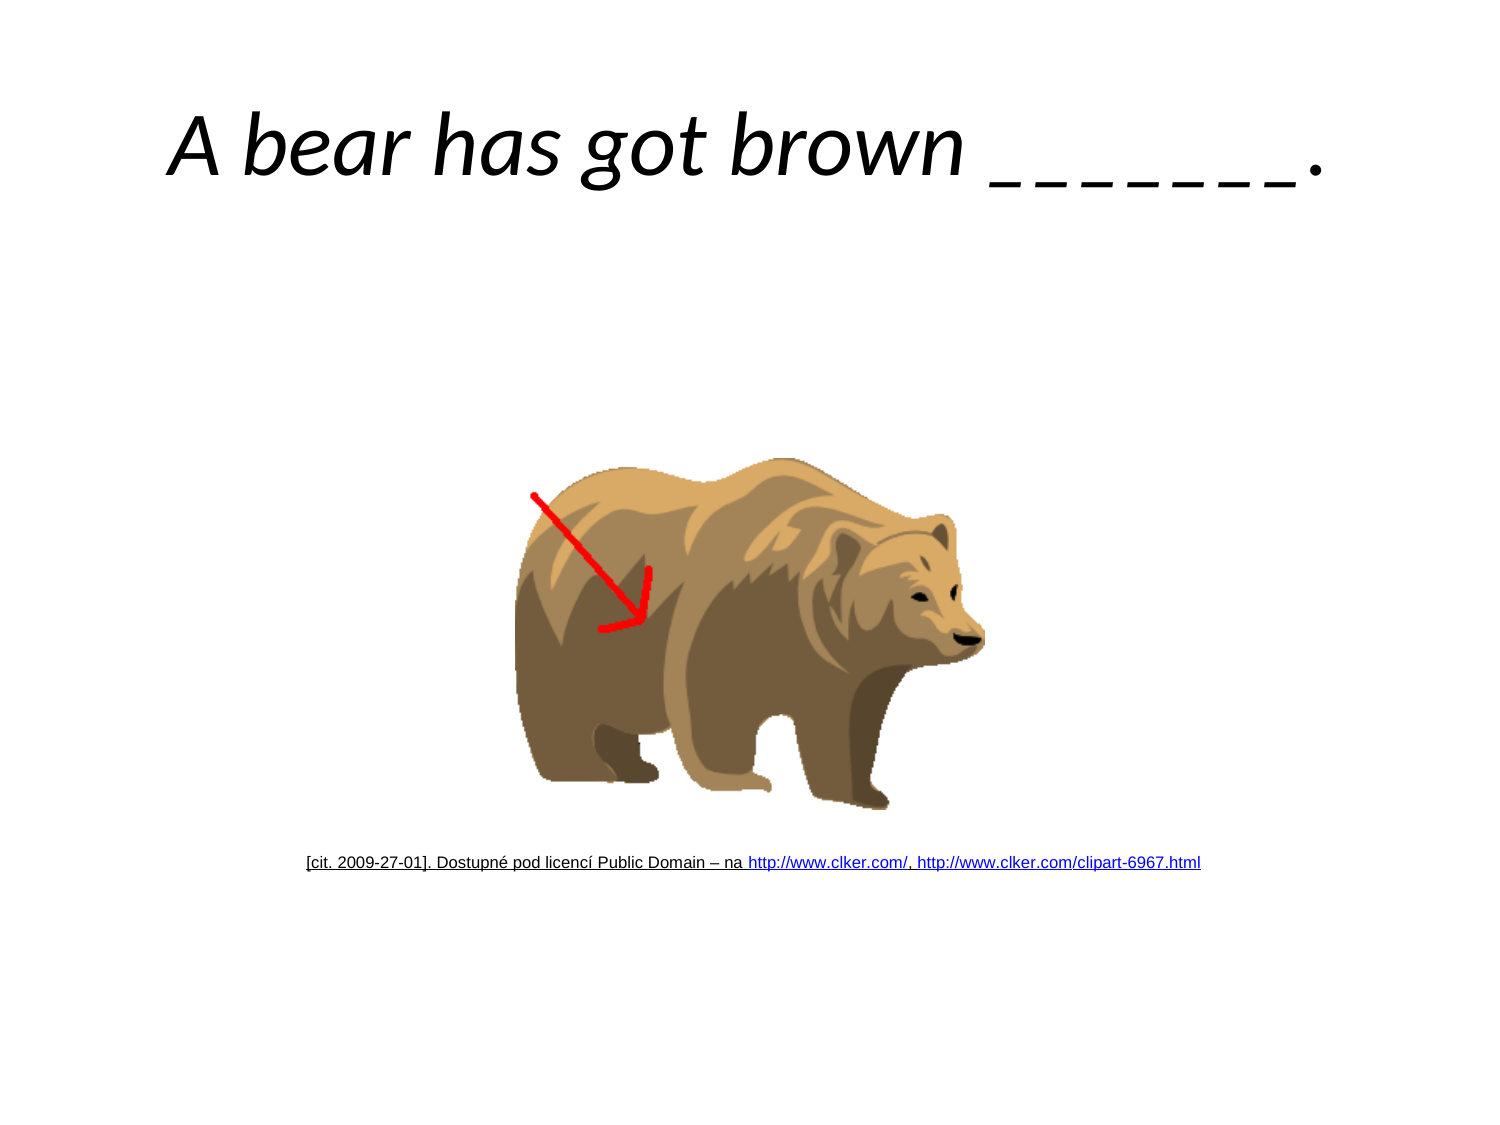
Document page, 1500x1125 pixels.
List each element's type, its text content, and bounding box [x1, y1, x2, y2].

text_box [515, 458, 985, 810]
title A bear has got brown _______. [75, 45, 1426, 233]
text_box [cit. 2009-27-01]. Dostupné pod licencí Public Domain – na http://www.clker.com/, http://www.clker.com/clipart-6967.html [291, 843, 1216, 880]
